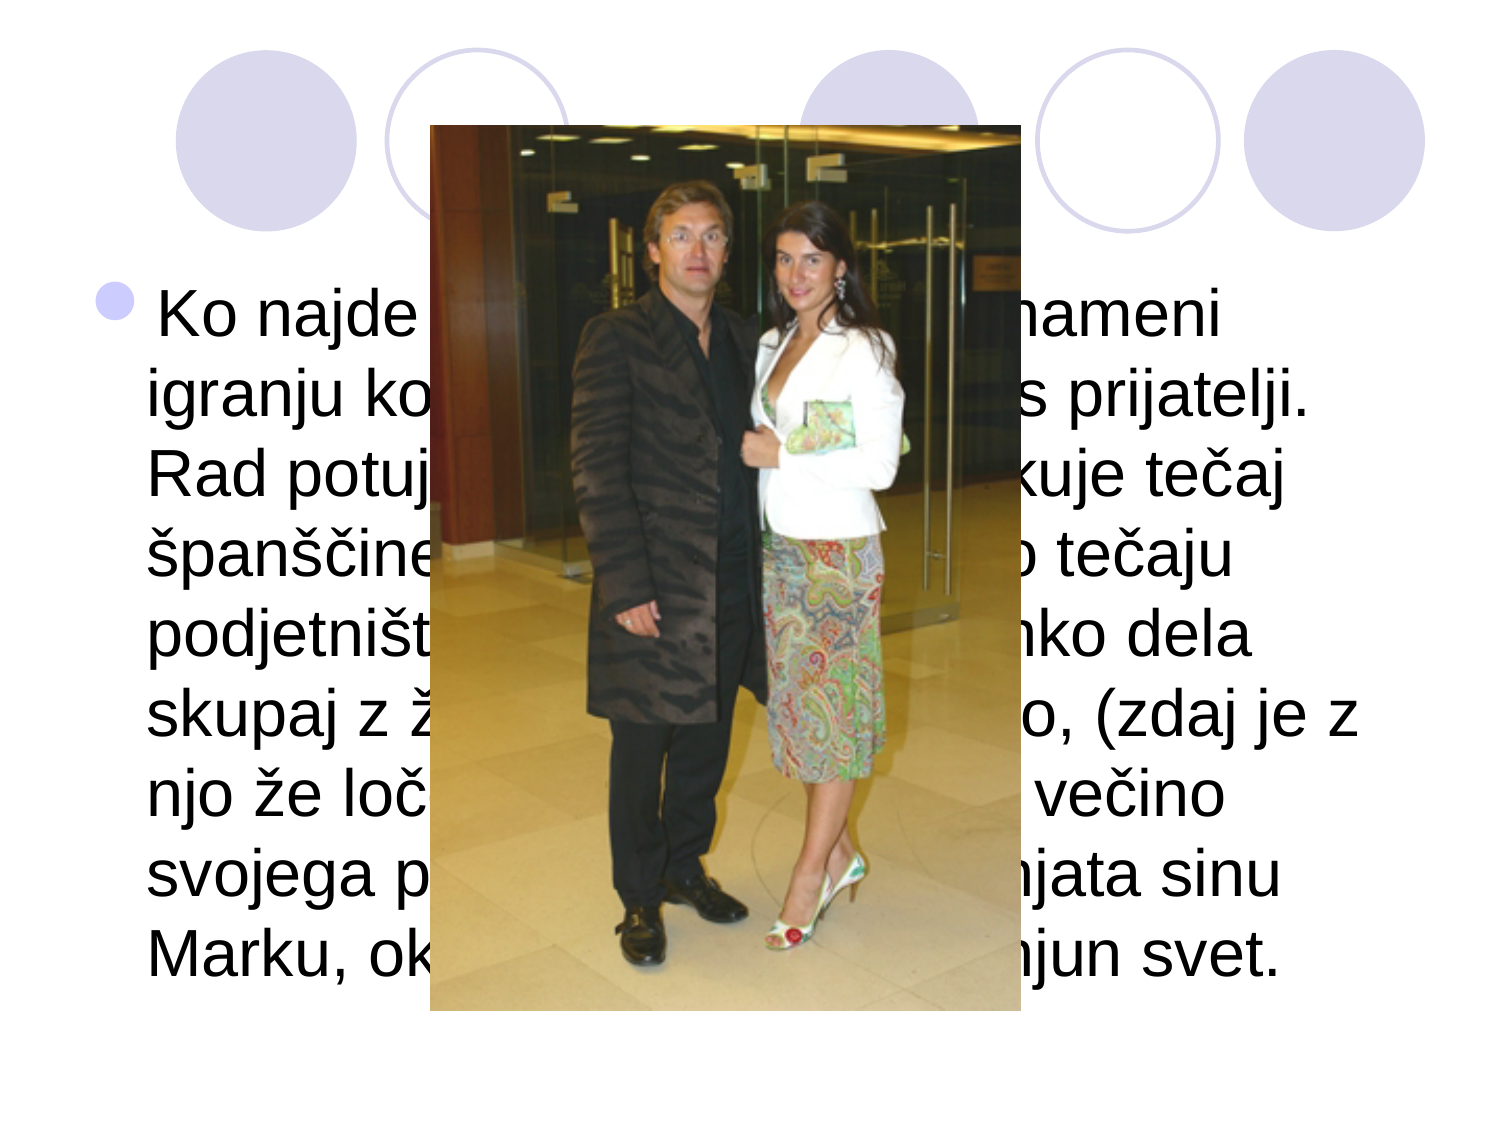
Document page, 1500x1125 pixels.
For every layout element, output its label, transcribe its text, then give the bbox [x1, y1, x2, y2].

list Ko najde čas, ga Mitja Sojer nameni igranju košarke ali nogometa s prijatelji. Rad potuje v tople kraje, obiskuje tečaj španščine in resno razmišlja o tečaju podjetništva. Srečen je, da lahko dela skupaj z ženo Nano, vizažistko, (zdaj je z njo že ločen). Zadnje mesece večino svojega prostega časa namenjata sinu Marku, okoli katerega se vrti njun svet. [75, 262, 430, 1006]
list Ko najde čas, ga Mitja Sojer nameni igranju košarke ali nogometa s prijatelji. Rad potuje v tople kraje, obiskuje tečaj španščine in resno razmišlja o tečaju podjetništva. Srečen je, da lahko dela skupaj z ženo Nano, vizažistko, (zdaj je z njo že ločen). Zadnje mesece večino svojega prostega časa namenjata sinu Marku, okoli katerega se vrti njun svet. [1021, 262, 1425, 1006]
picture [430, 125, 1021, 1011]
